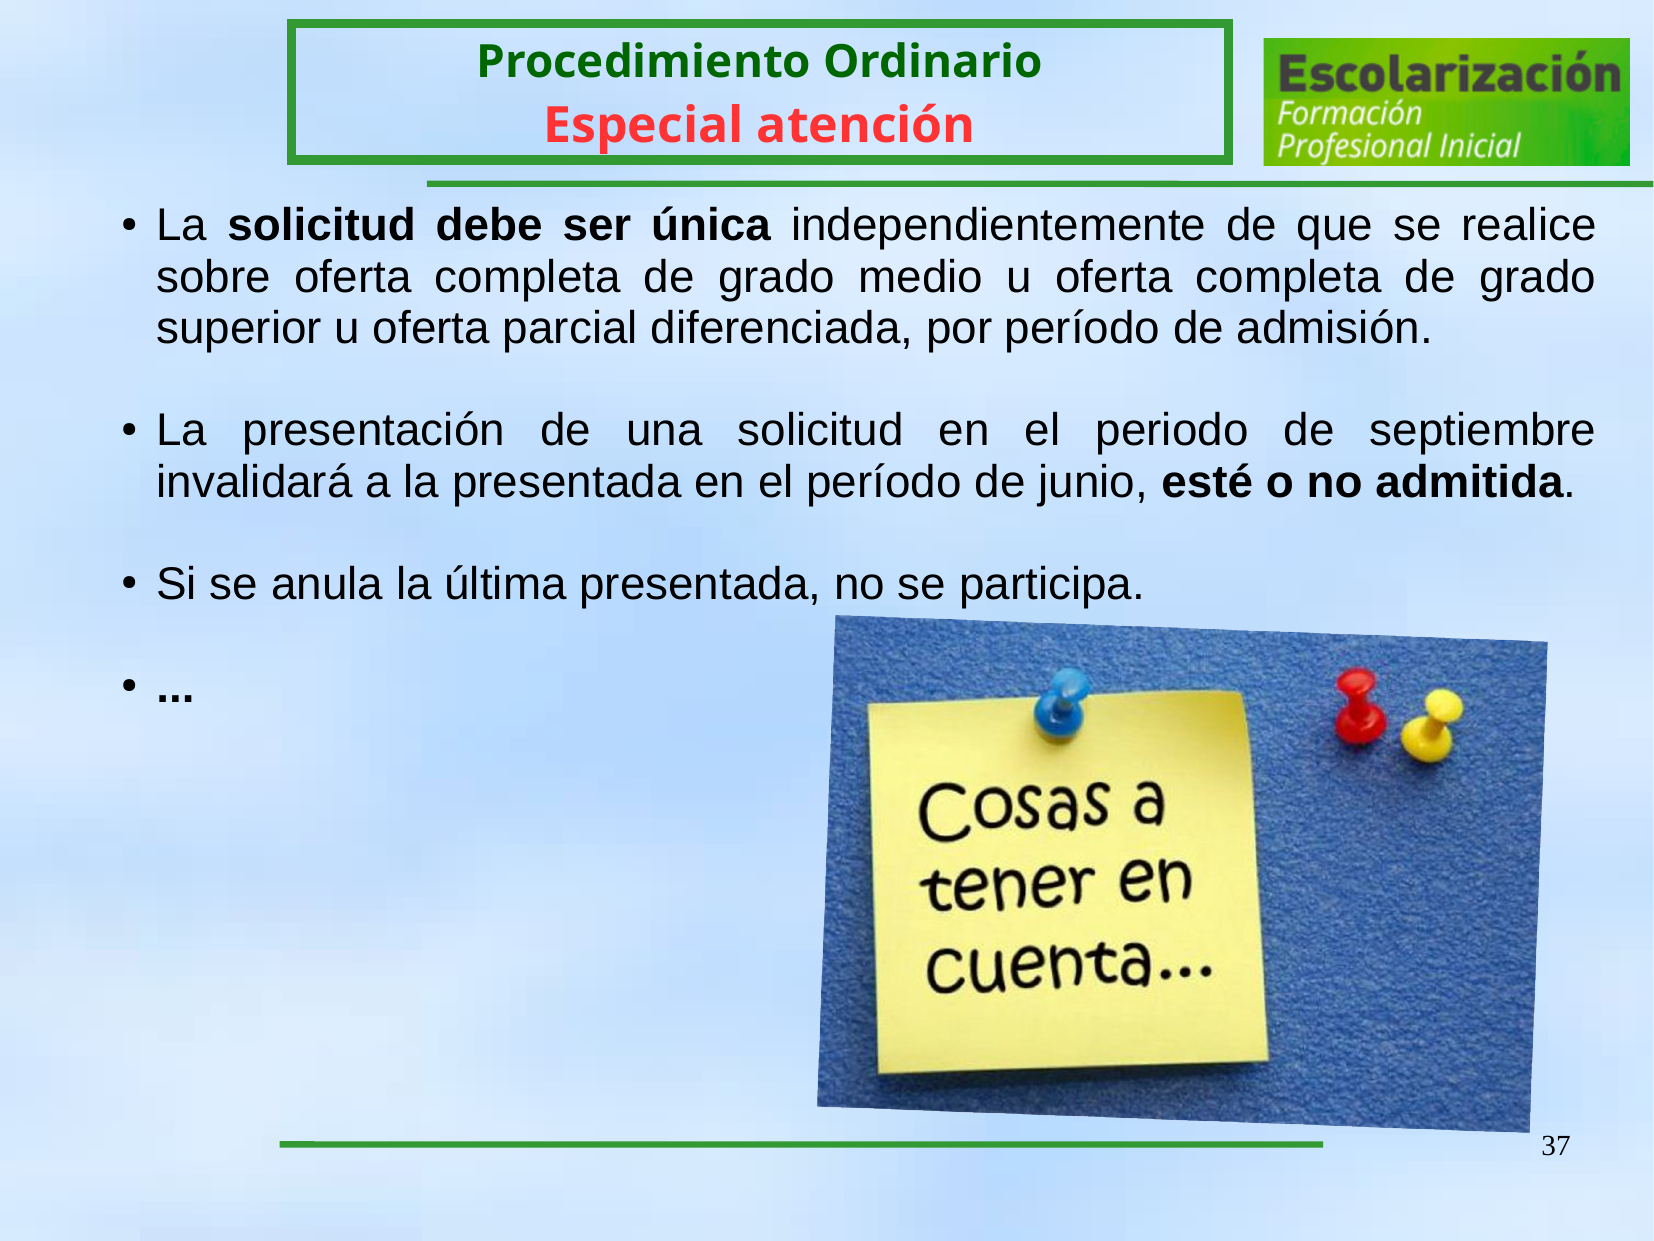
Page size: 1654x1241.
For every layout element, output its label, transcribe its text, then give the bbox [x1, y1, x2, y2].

picture [0, 0, 1654, 1241]
text_box Procedimiento Ordinario Especial atención [291, 23, 1229, 161]
text_box La solicitud debe ser única independientemente de que se realice sobre oferta completa de grado medio u oferta completa de grado superior u oferta parcial diferenciada, por período de admisión. La presentación de una solicitud en el periodo de septiembre invalidará a la presentada en el período de junio, esté o no admitida. Si se anula la última presentada, no se participa. ... [106, 140, 1613, 722]
